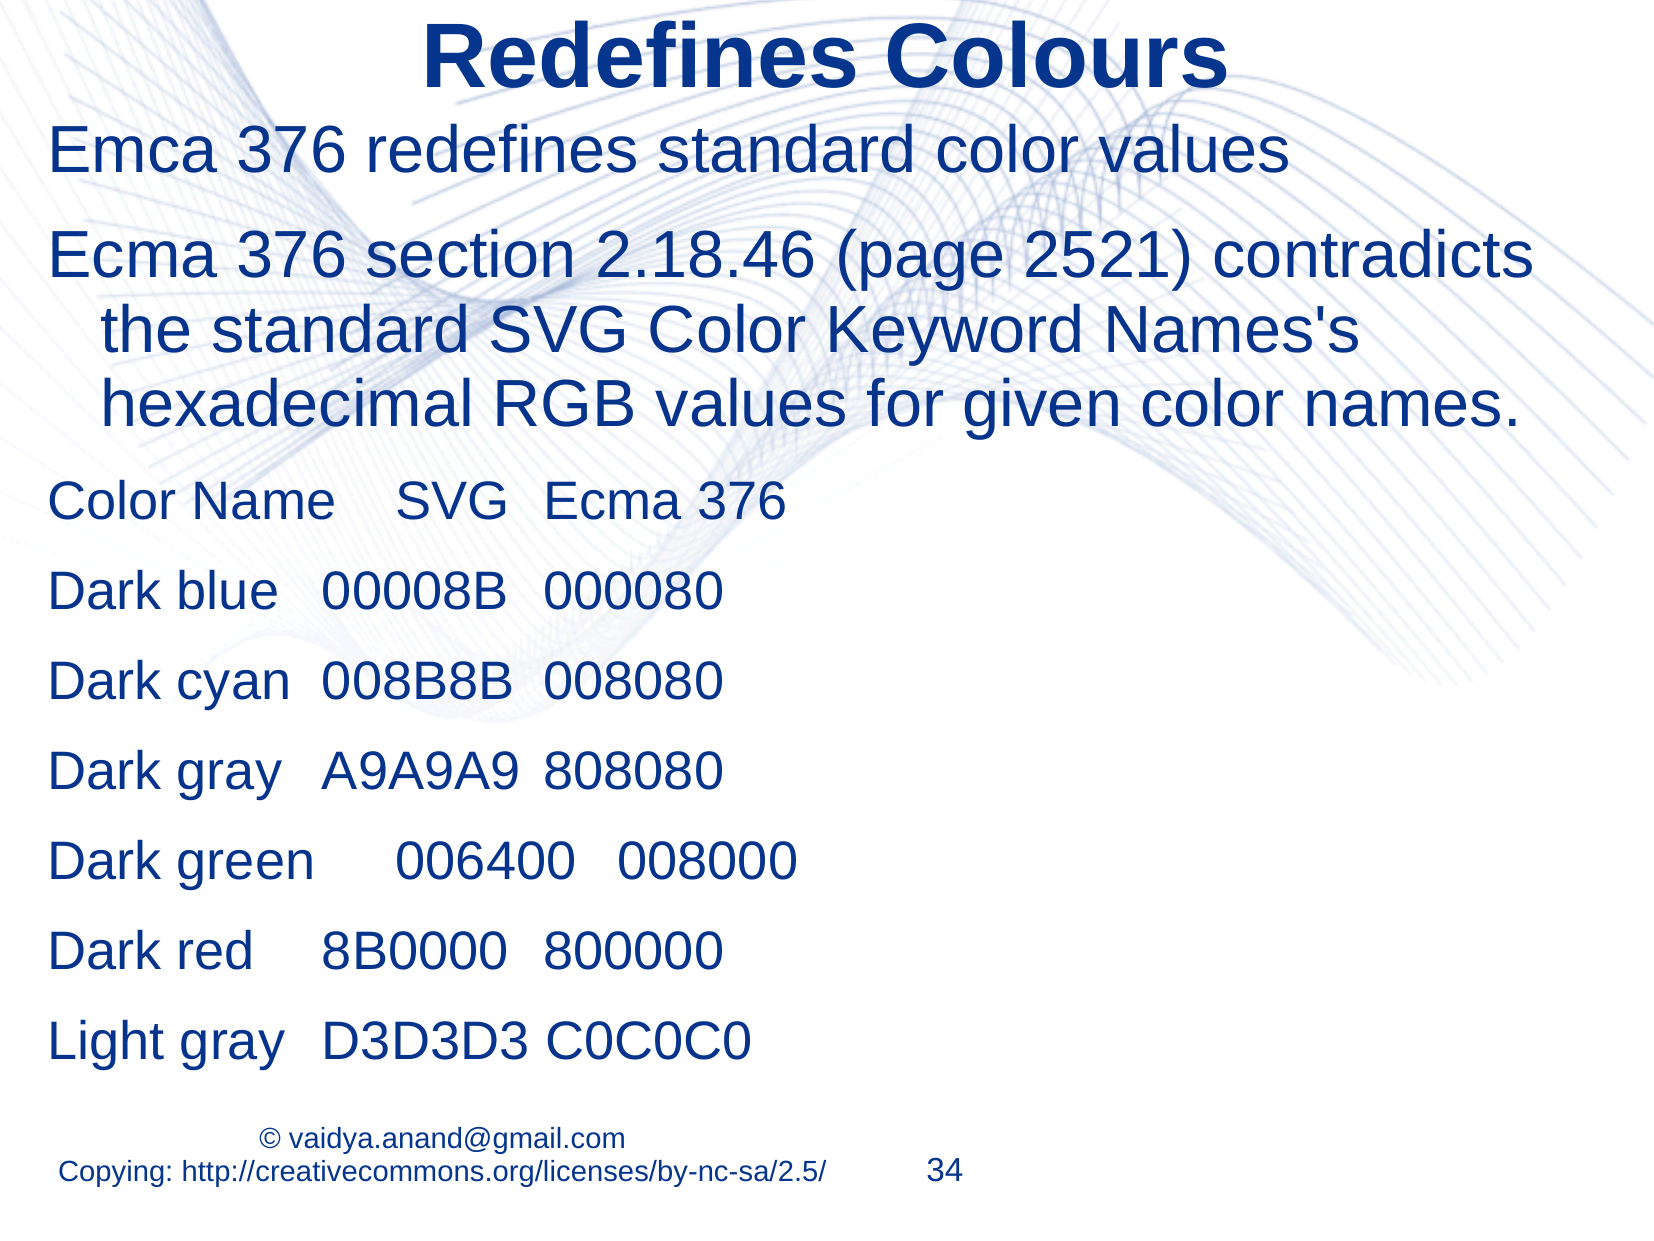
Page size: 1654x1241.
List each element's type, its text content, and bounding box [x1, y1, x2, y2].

picture [361, 1140, 368, 1146]
picture [418, 1140, 425, 1146]
picture [0, 0, 1654, 1241]
title Redefines Colours [29, 0, 1625, 112]
picture [347, 1137, 352, 1145]
picture [292, 1137, 298, 1145]
picture [482, 1137, 487, 1145]
picture [450, 1137, 458, 1146]
picture [589, 1137, 597, 1146]
picture [307, 1140, 314, 1146]
list Emca 376 redefines standard color values Ecma 376 section 2.18.46 (page 2521) contradicts the standard SVG Color Keyword Names's hexadecimal RGB values for given color names. Color Name SVG Ecma 376 Dark blue 00008B 000080 Dark cyan 008B8B 008080 Dark gray A9A9A9 808080 Dark green 006400 008000 Dark red 8B0000 800000 Light gray D3D3D3 C0C0C0 [29, 112, 1625, 1137]
picture [537, 1140, 544, 1146]
picture [330, 1137, 338, 1146]
picture [385, 1140, 392, 1146]
